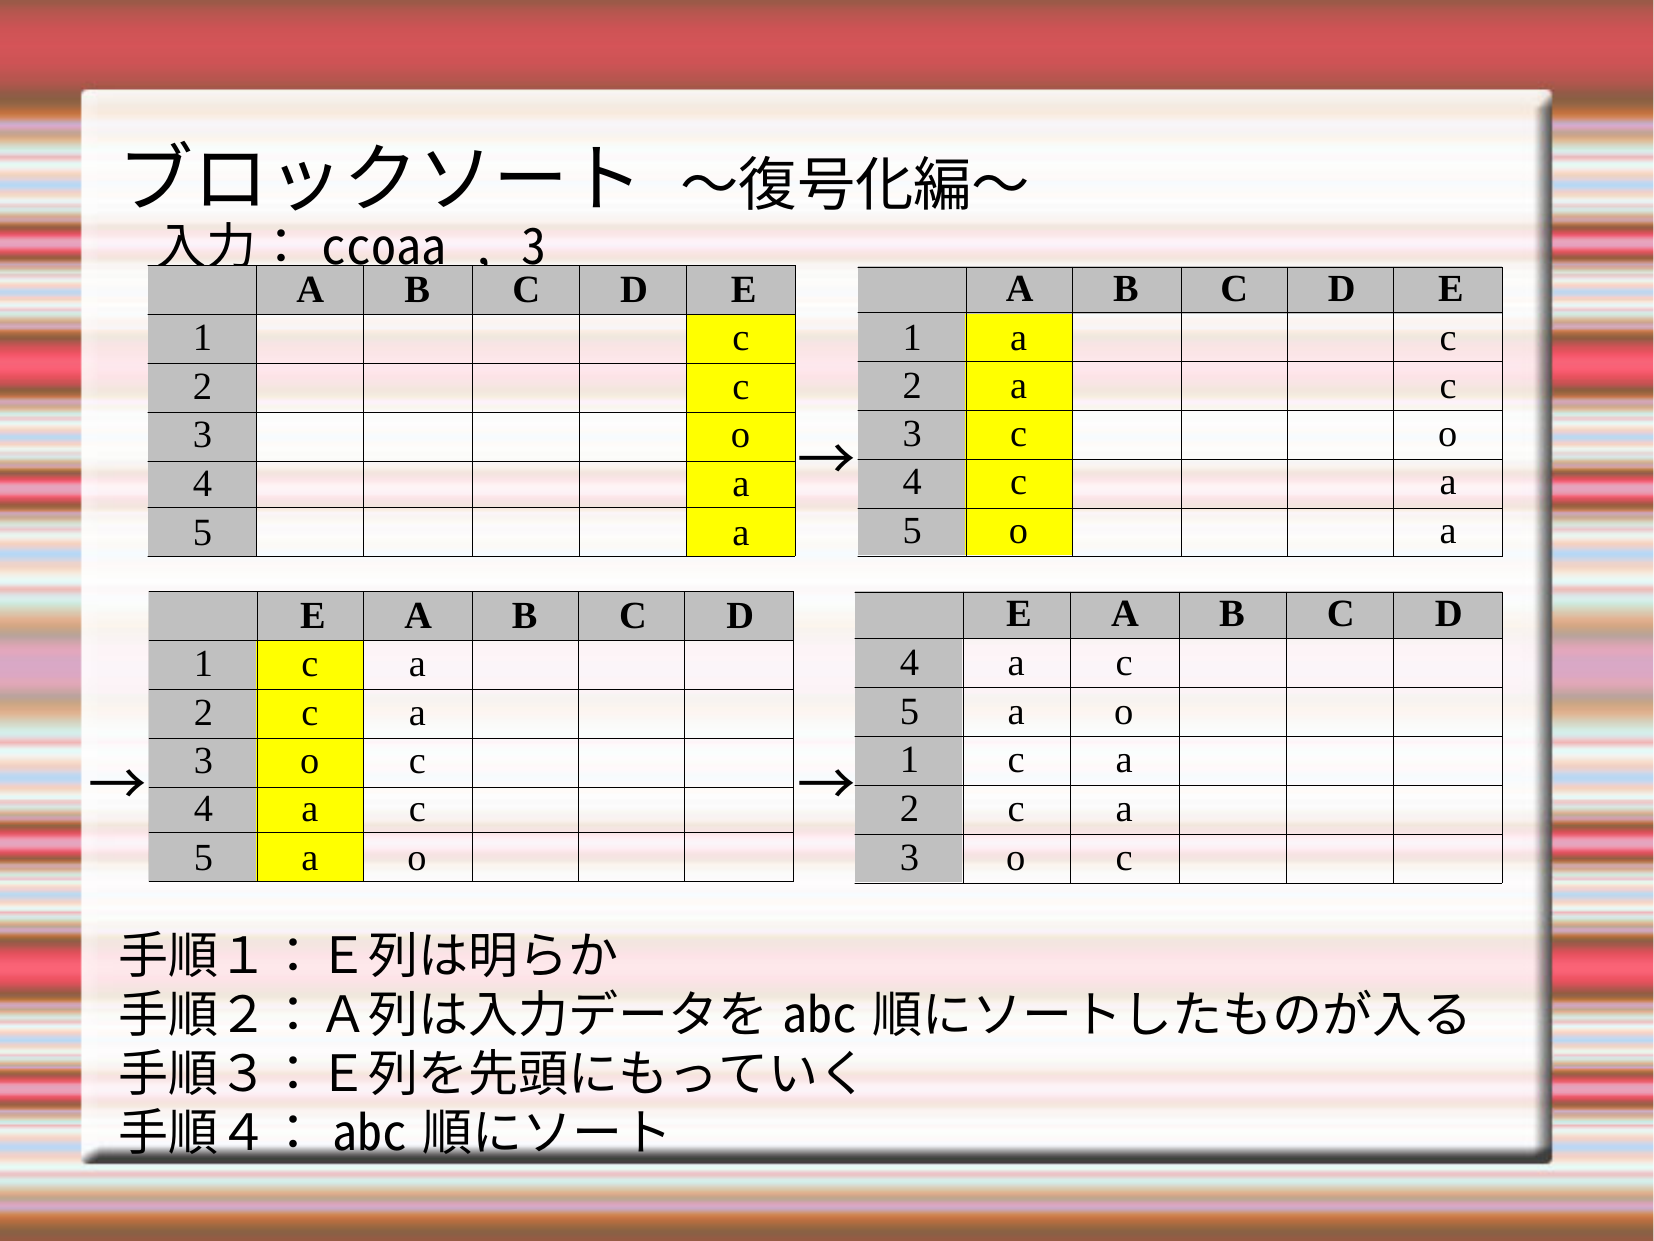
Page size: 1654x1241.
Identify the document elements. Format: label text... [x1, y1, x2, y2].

text_box → [797, 413, 856, 472]
text_box 手順１：Ｅ列は明らか [118, 915, 619, 966]
text_box → [88, 738, 148, 797]
chart [854, 590, 1506, 886]
text_box 入力：ccoaa , 3 [156, 206, 680, 257]
chart [148, 591, 798, 886]
picture [0, 0, 1654, 1241]
text_box ブロックソート ～復号化編～ [118, 118, 1241, 194]
chart [857, 265, 1506, 560]
text_box 手順４：abc順にソート [118, 1092, 664, 1143]
text_box 手順３：Ｅ列を先頭にもっていく [118, 1033, 869, 1084]
text_box → [797, 738, 856, 797]
text_box 手順２：Ａ列は入力データをabc順にソートしたものが入る [118, 974, 1464, 1025]
chart [147, 265, 800, 562]
